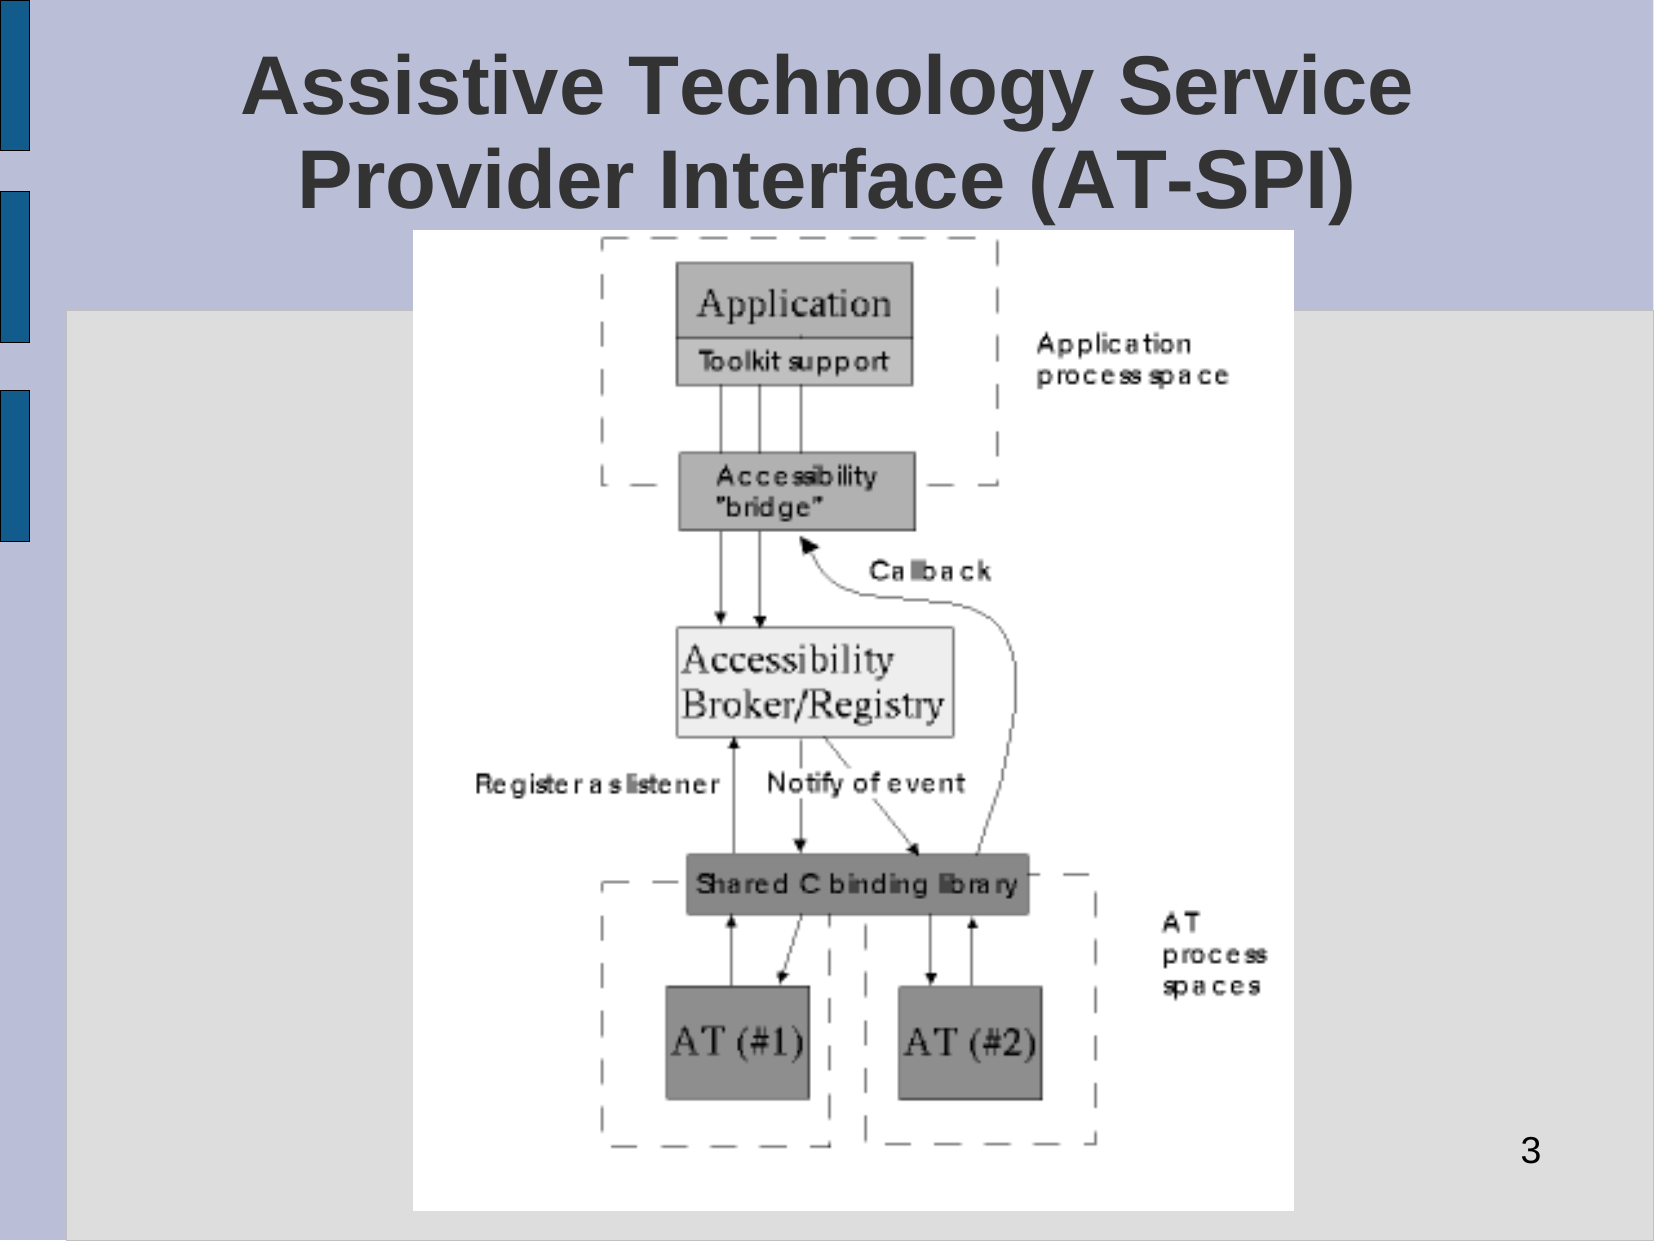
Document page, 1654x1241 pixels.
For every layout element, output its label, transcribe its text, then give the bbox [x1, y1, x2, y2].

text_box 3 [1505, 1122, 1575, 1179]
title Assistive Technology Service Provider Interface (AT-SPI) [121, 29, 1534, 237]
picture [413, 230, 1294, 1211]
